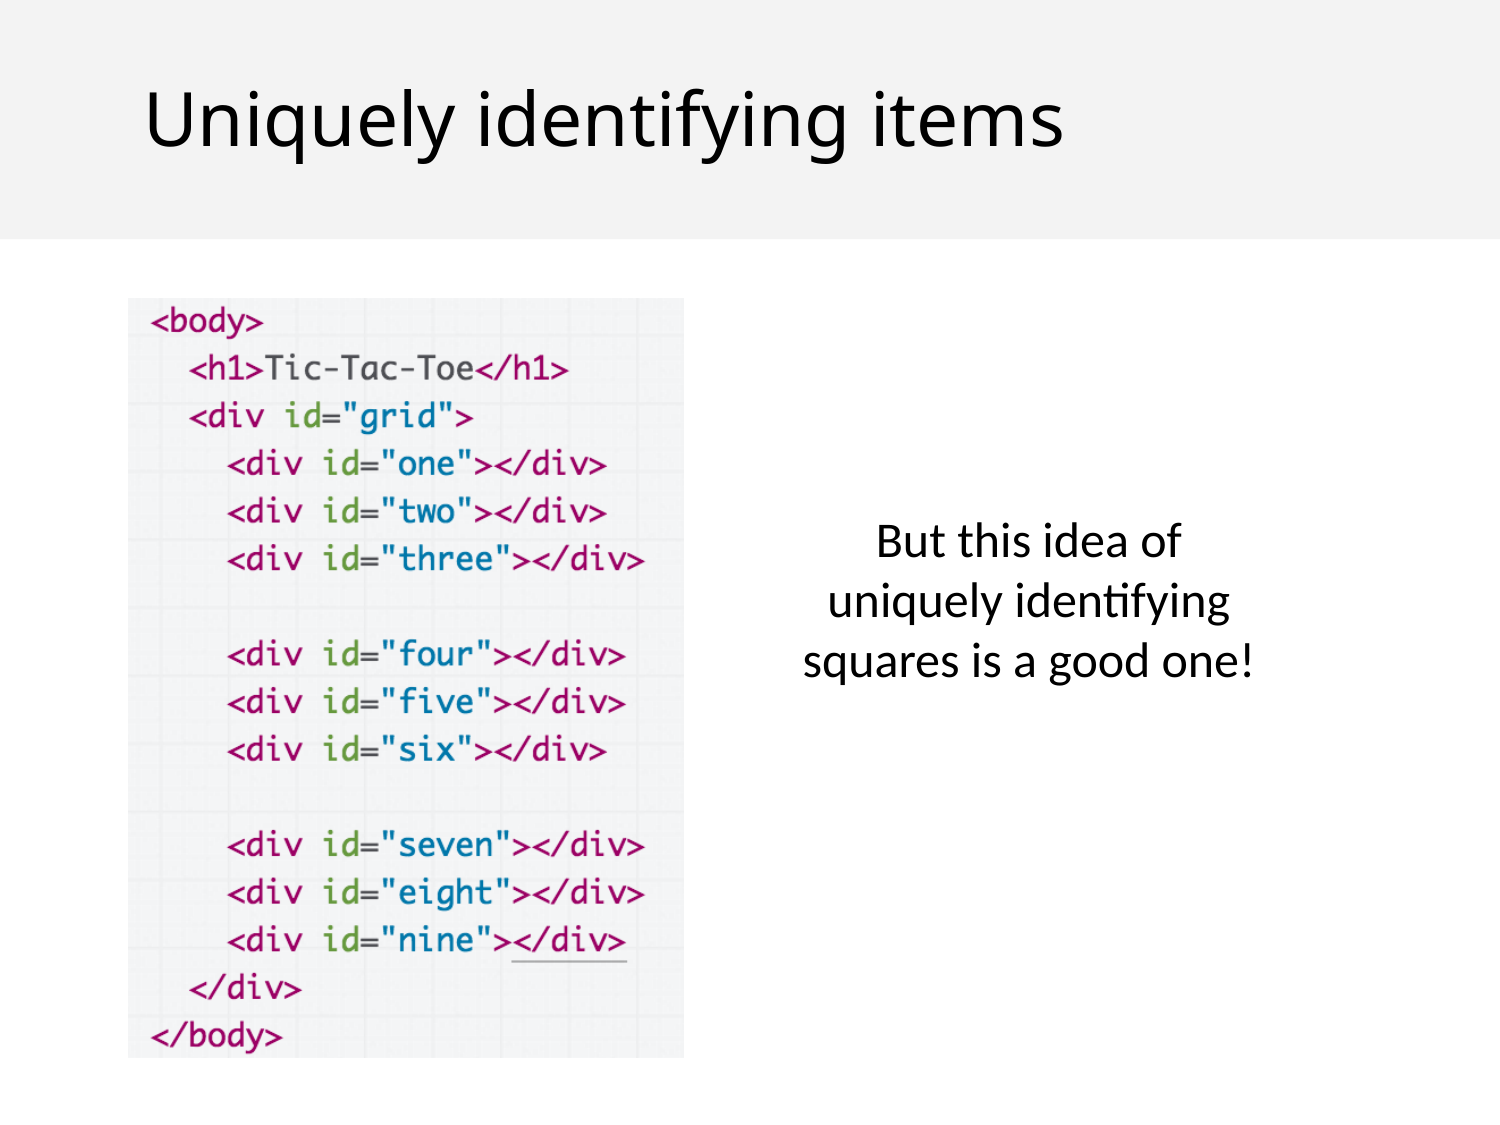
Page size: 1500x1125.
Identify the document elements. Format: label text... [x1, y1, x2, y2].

text_box But this idea of uniquely identifying squares is a good one! [783, 492, 1274, 919]
picture [128, 298, 684, 1058]
title Uniquely identifying items [128, 56, 1372, 183]
